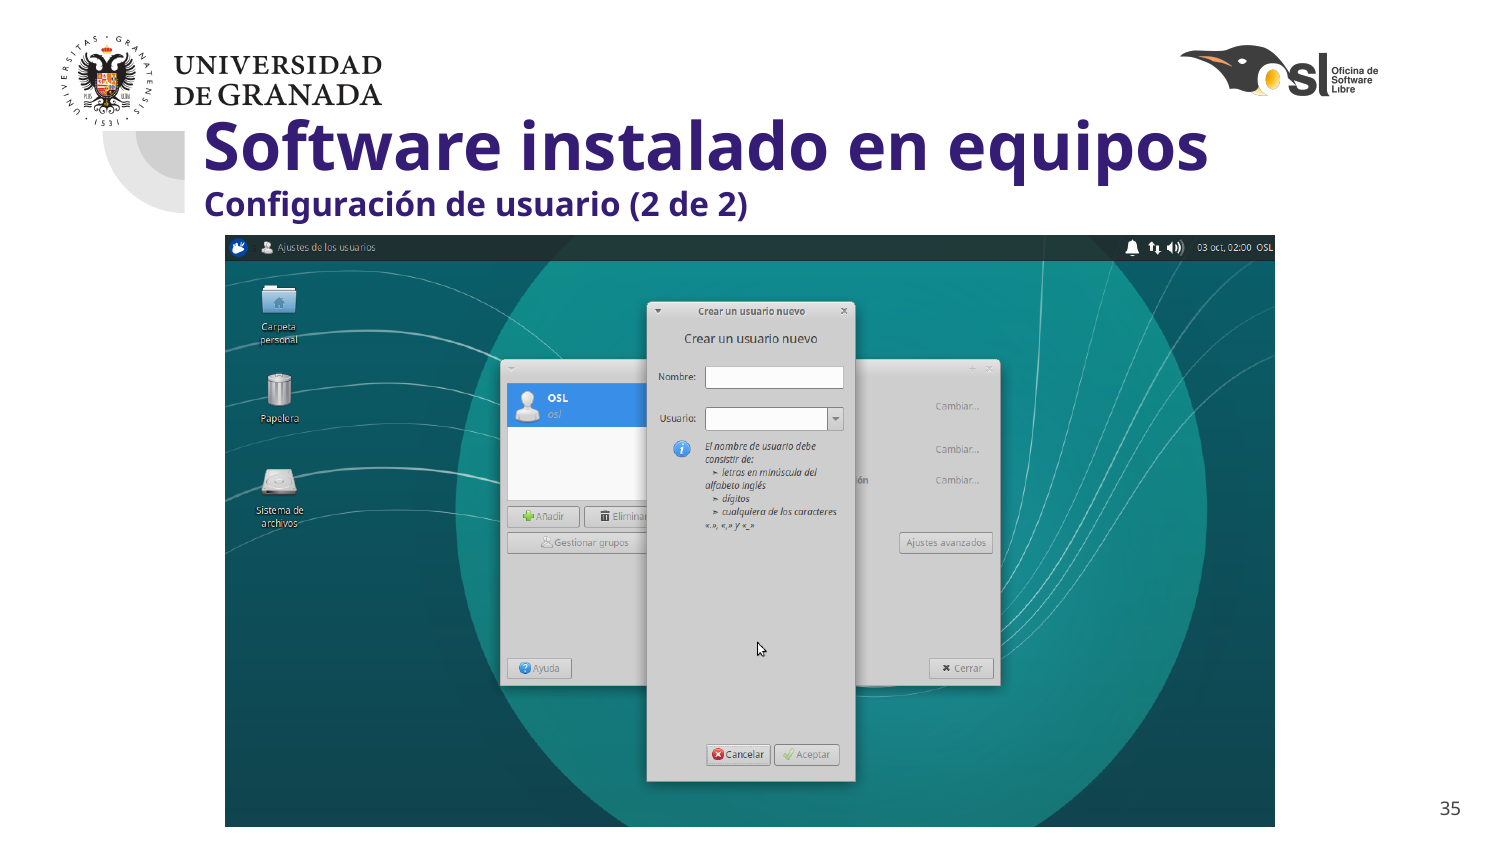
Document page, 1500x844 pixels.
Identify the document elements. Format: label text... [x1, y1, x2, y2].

slide_number <número> [1386, 777, 1477, 842]
title Software instalado en equipos Configuración de usuario (2 de 2) [188, 106, 1343, 221]
picture [61, 36, 382, 126]
picture [225, 235, 1275, 827]
picture [1176, 25, 1404, 115]
